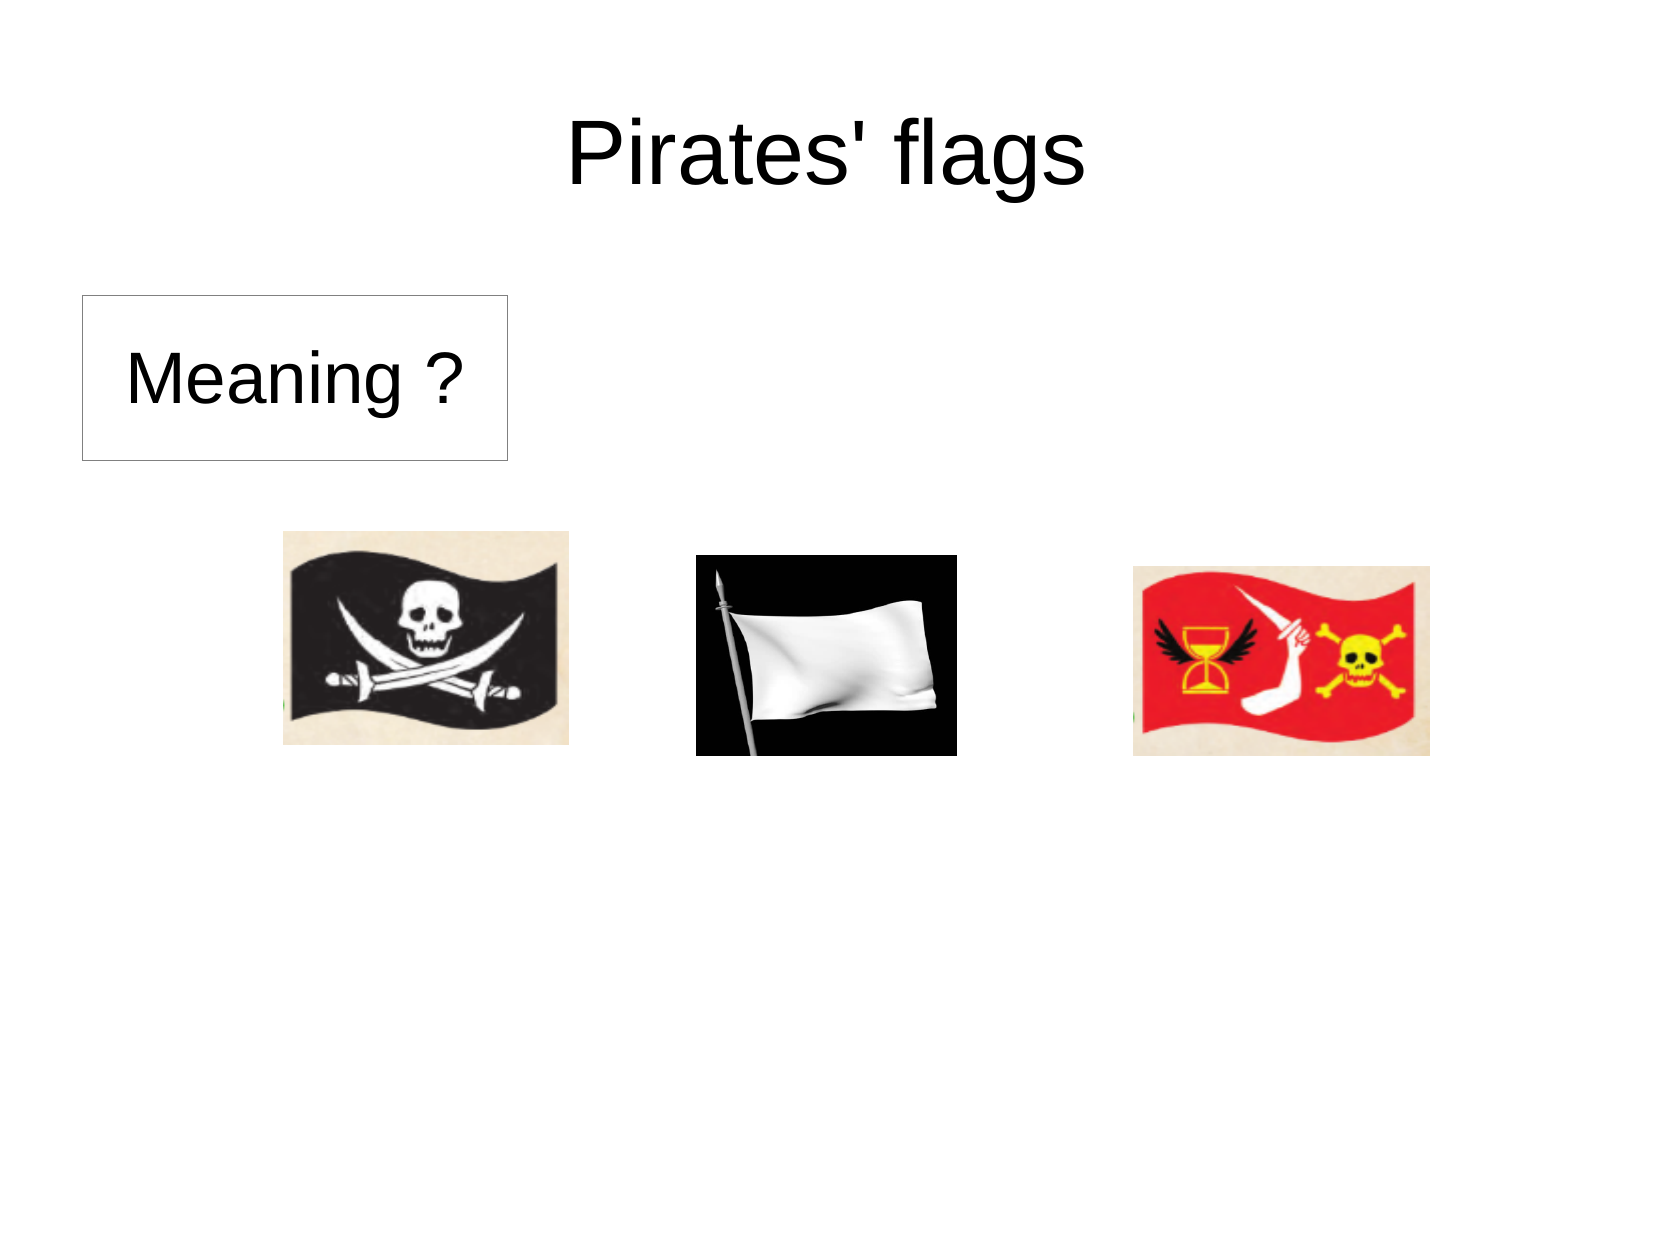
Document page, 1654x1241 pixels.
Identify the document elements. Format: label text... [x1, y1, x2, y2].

picture [696, 555, 957, 756]
picture [1133, 566, 1430, 756]
picture [283, 531, 569, 745]
title Pirates' flags [82, 49, 1571, 257]
text_box Meaning ? [82, 295, 508, 461]
